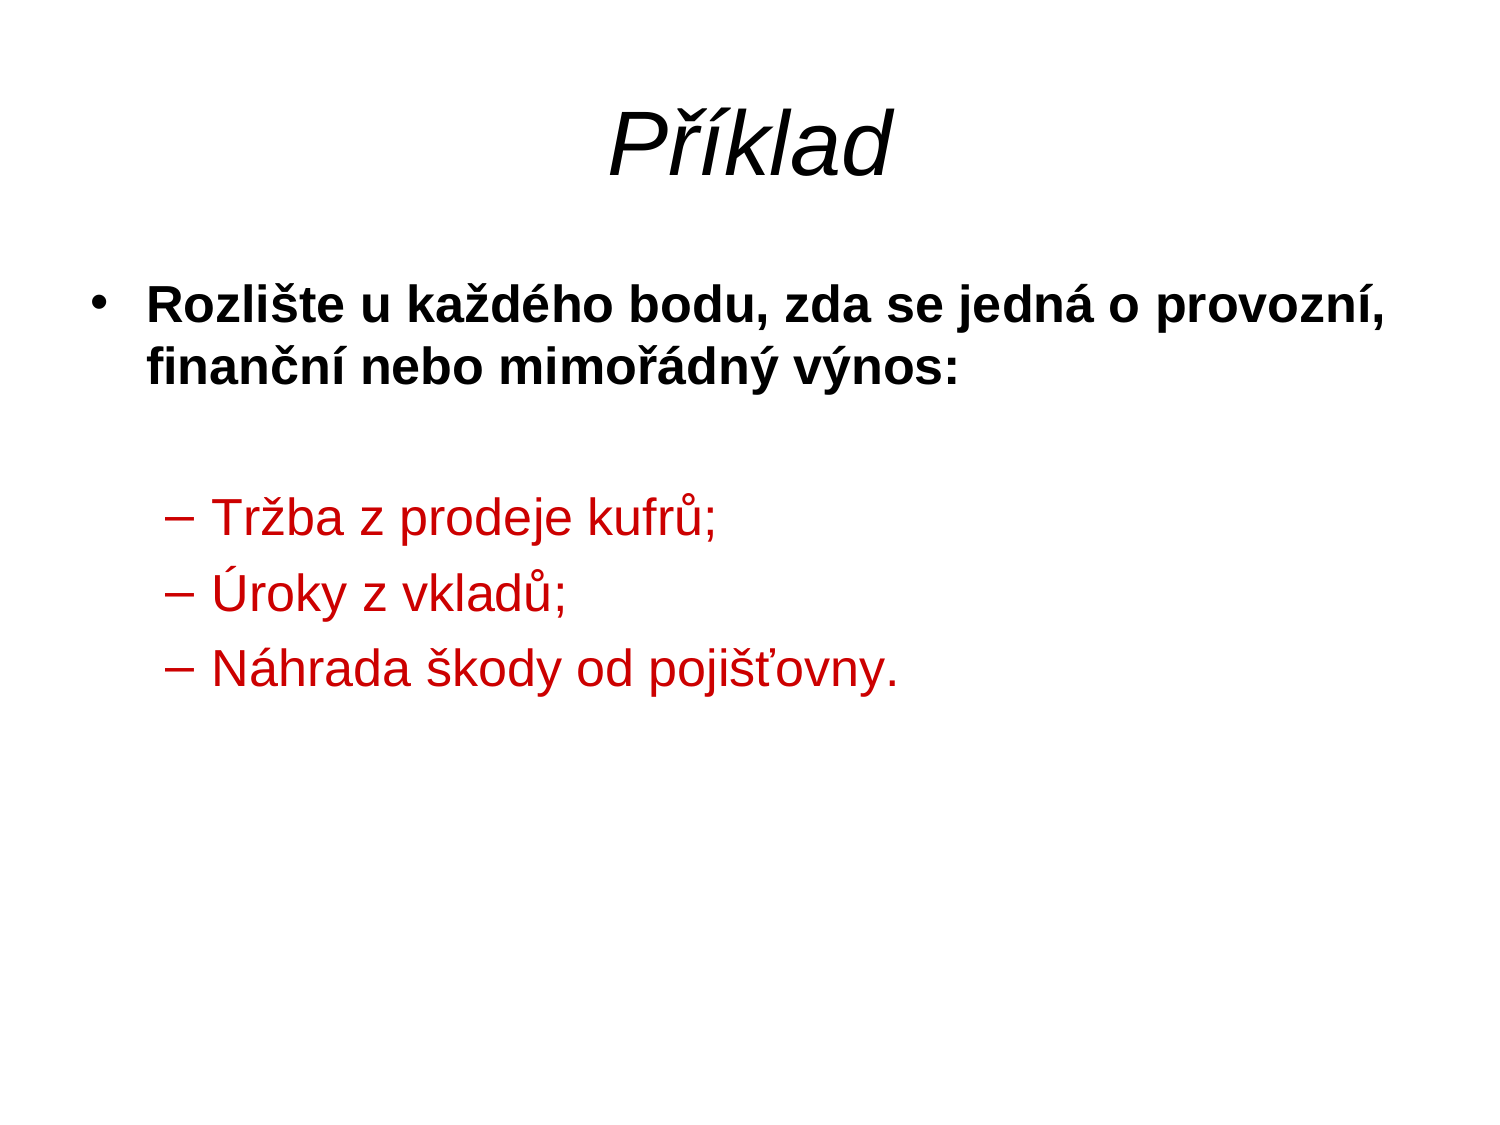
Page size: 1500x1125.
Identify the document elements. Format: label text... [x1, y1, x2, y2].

list Rozlište u každého bodu, zda se jedná o provozní, finanční nebo mimořádný výnos: Tržba z prodeje kufrů; Úroky z vkladů; Náhrada škody od pojišťovny. [75, 262, 1426, 1006]
title Příklad [75, 45, 1426, 233]
